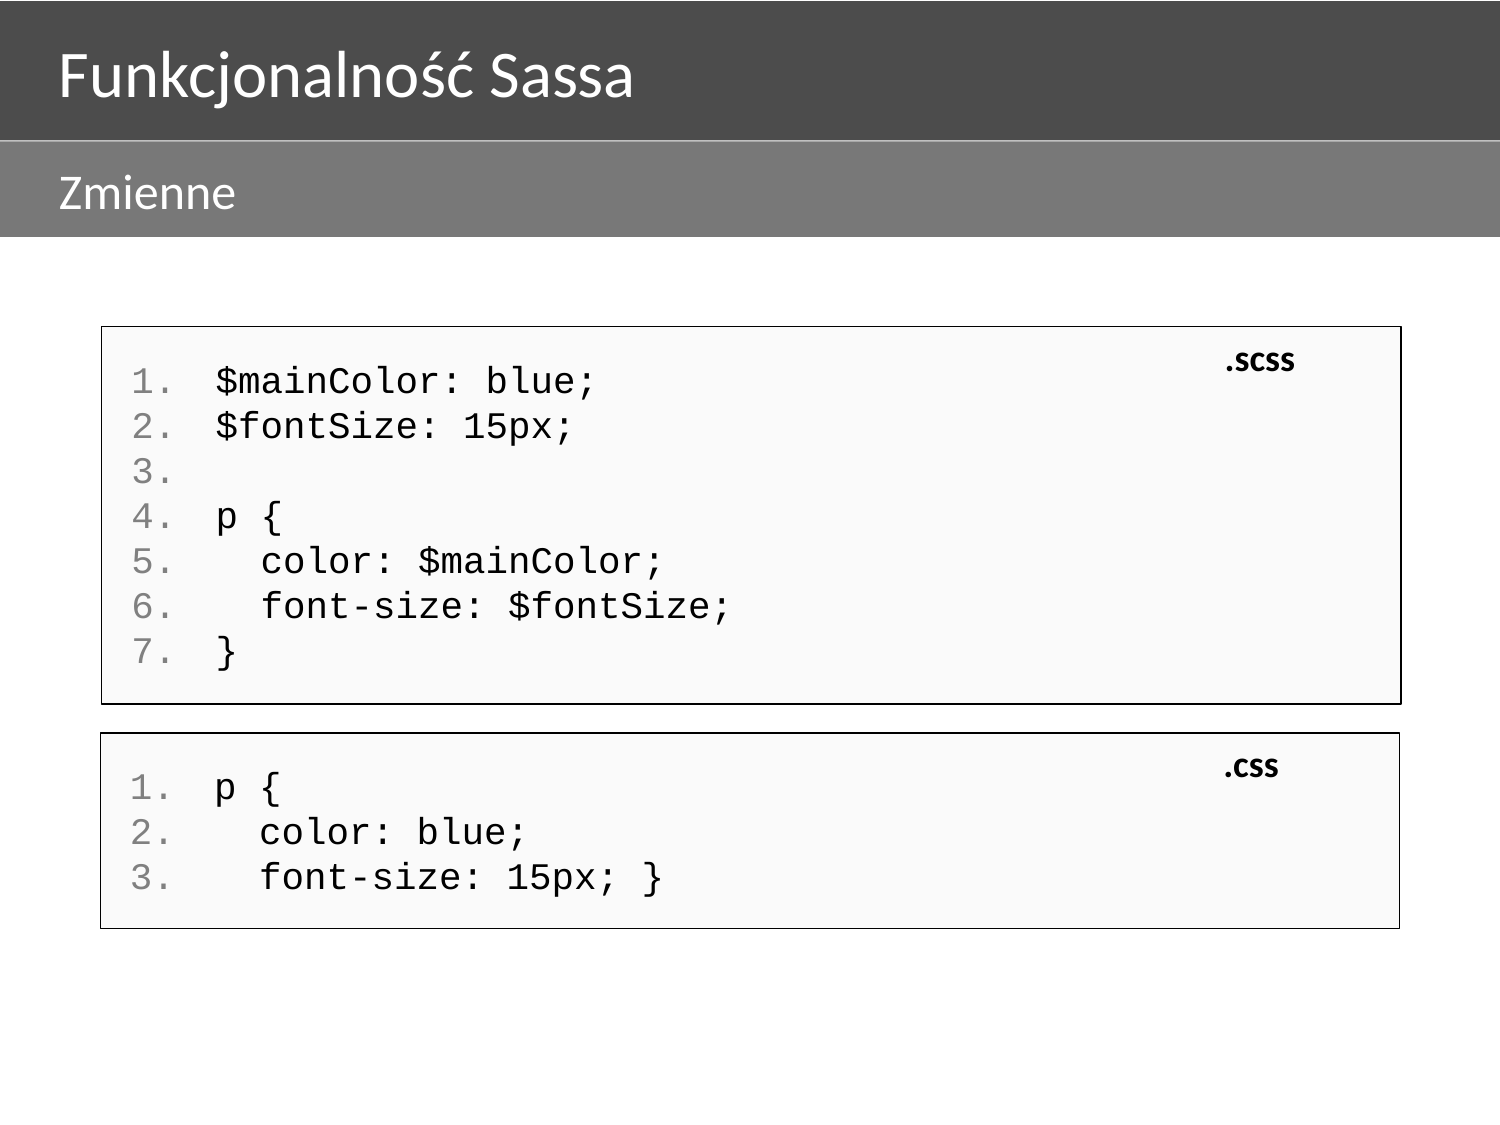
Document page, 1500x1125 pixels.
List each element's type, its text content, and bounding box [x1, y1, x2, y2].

text_box $mainColor: blue; $fontSize: 15px; p { color: $mainColor; font-size: $fontSize; } [101, 326, 1401, 705]
text_box .css [1208, 732, 1398, 794]
text_box p { color: blue; font-size: 15px; } [100, 732, 1400, 929]
text_box Funkcjonalność Sassa [0, 1, 1500, 140]
text_box Zmienne [0, 141, 1500, 237]
text_box .scss [1209, 326, 1399, 388]
